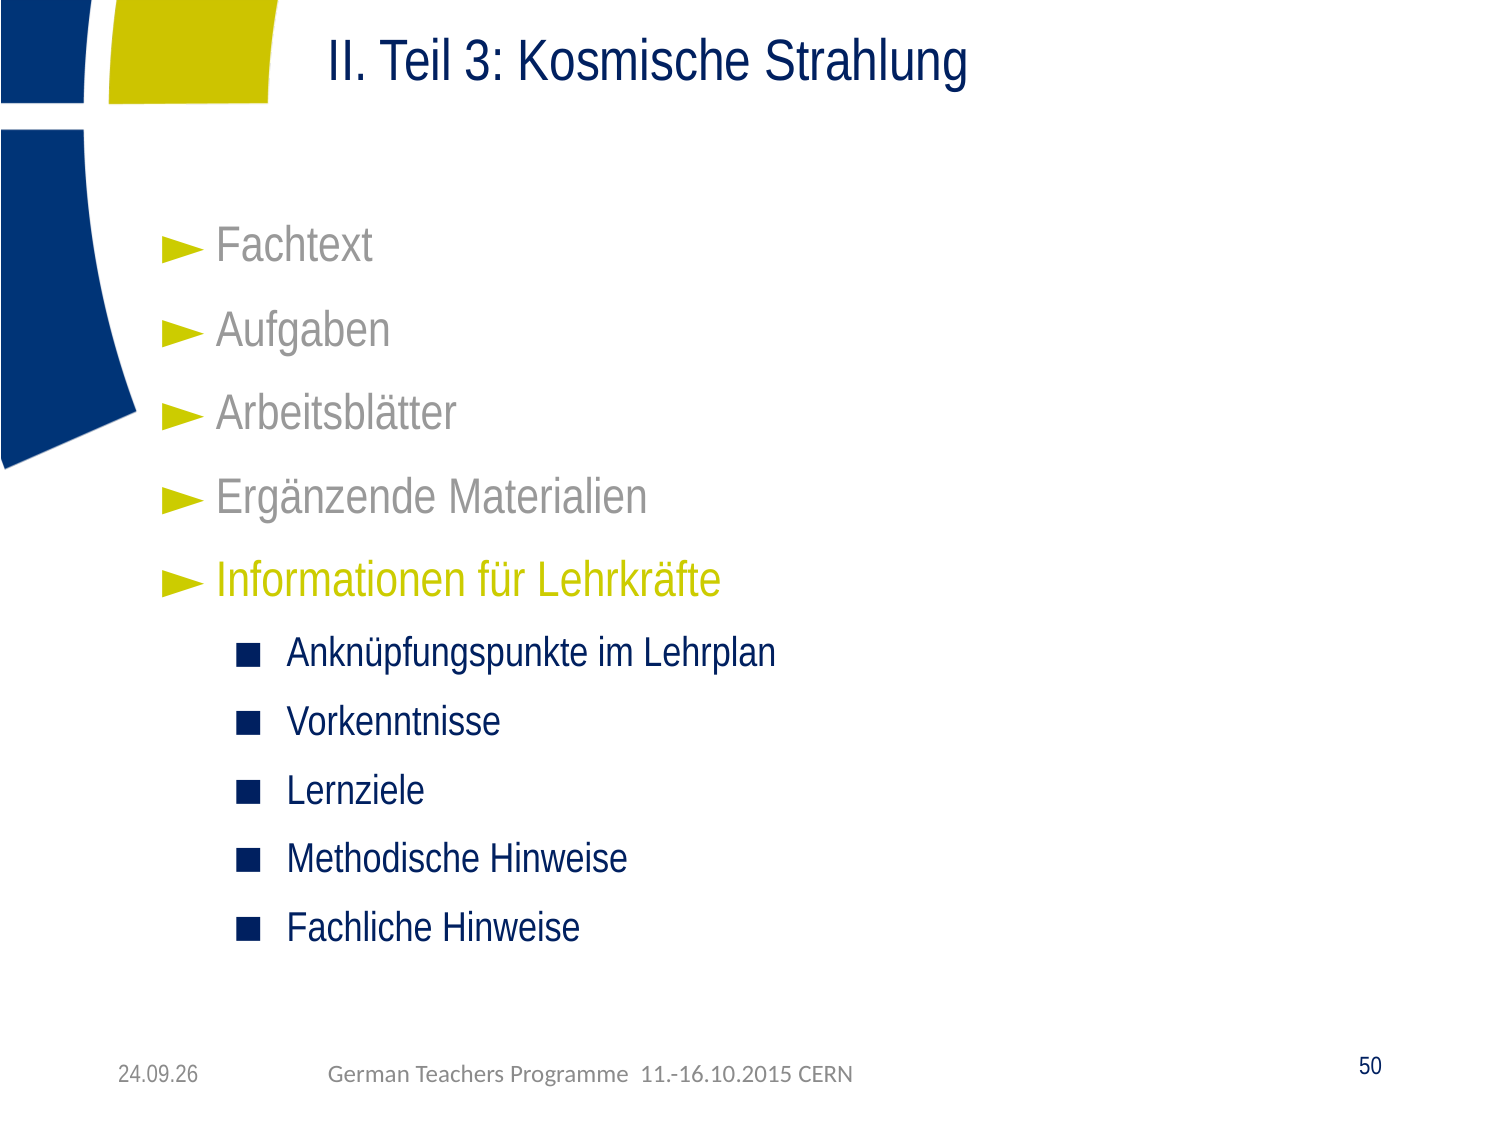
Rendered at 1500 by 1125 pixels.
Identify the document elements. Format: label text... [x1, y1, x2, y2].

title II. Teil 3: Kosmische Strahlung [312, 0, 1400, 114]
footer German Teachers Programme 11.-16.10.2015 CERN [312, 1042, 987, 1103]
slide_number 14.10.15 [103, 1042, 290, 1103]
slide_number <Foliennummer> [1059, 1042, 1397, 1103]
list Fachtext Aufgaben Arbeitsblätter Ergänzende Materialien Informationen für Lehrkräfte Anknüpfungspunkte im Lehrplan Vorkenntnisse Lernziele Methodische Hinweise Fachliche Hinweise [129, 125, 1367, 815]
picture [0, 0, 1500, 1125]
